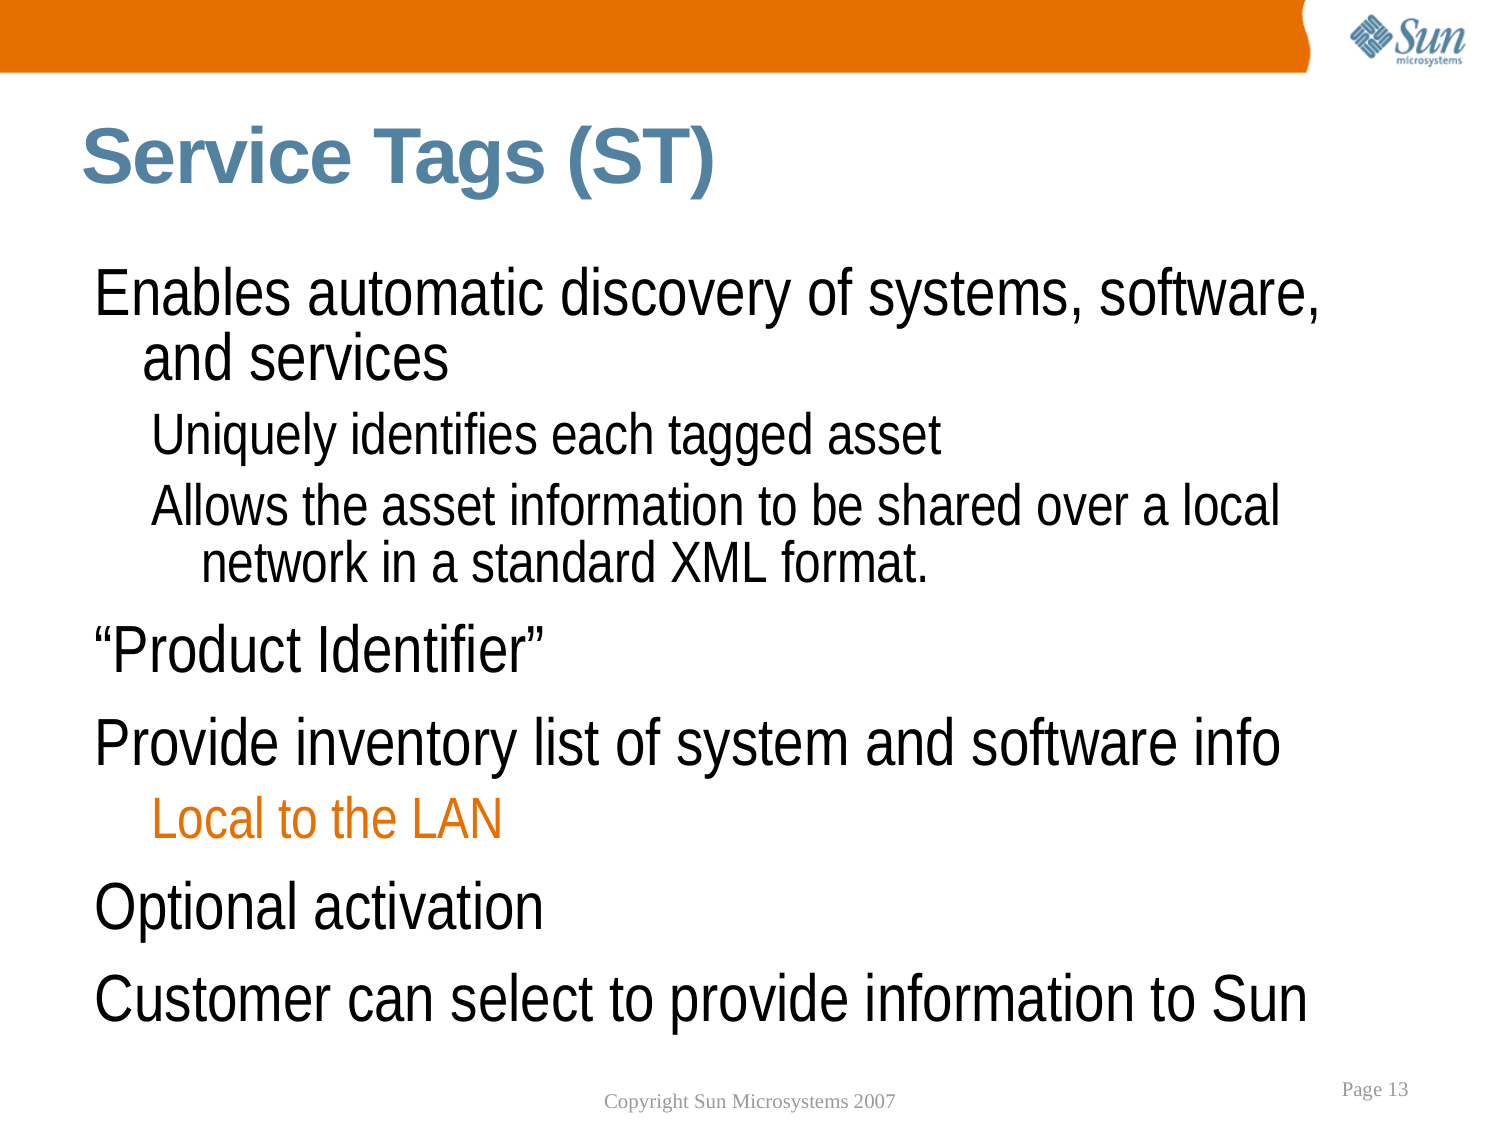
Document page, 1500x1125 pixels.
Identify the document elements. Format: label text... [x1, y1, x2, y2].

title Service Tags (ST) [81, 119, 1444, 225]
list Enables automatic discovery of systems, software, and services Uniquely identifies each tagged asset Allows the asset information to be shared over a local network in a standard XML format. “Product Identifier” Provide inventory list of system and software info Local to the LAN Optional activation Customer can select to provide information to Sun [75, 263, 1425, 1037]
picture [0, 0, 1500, 75]
